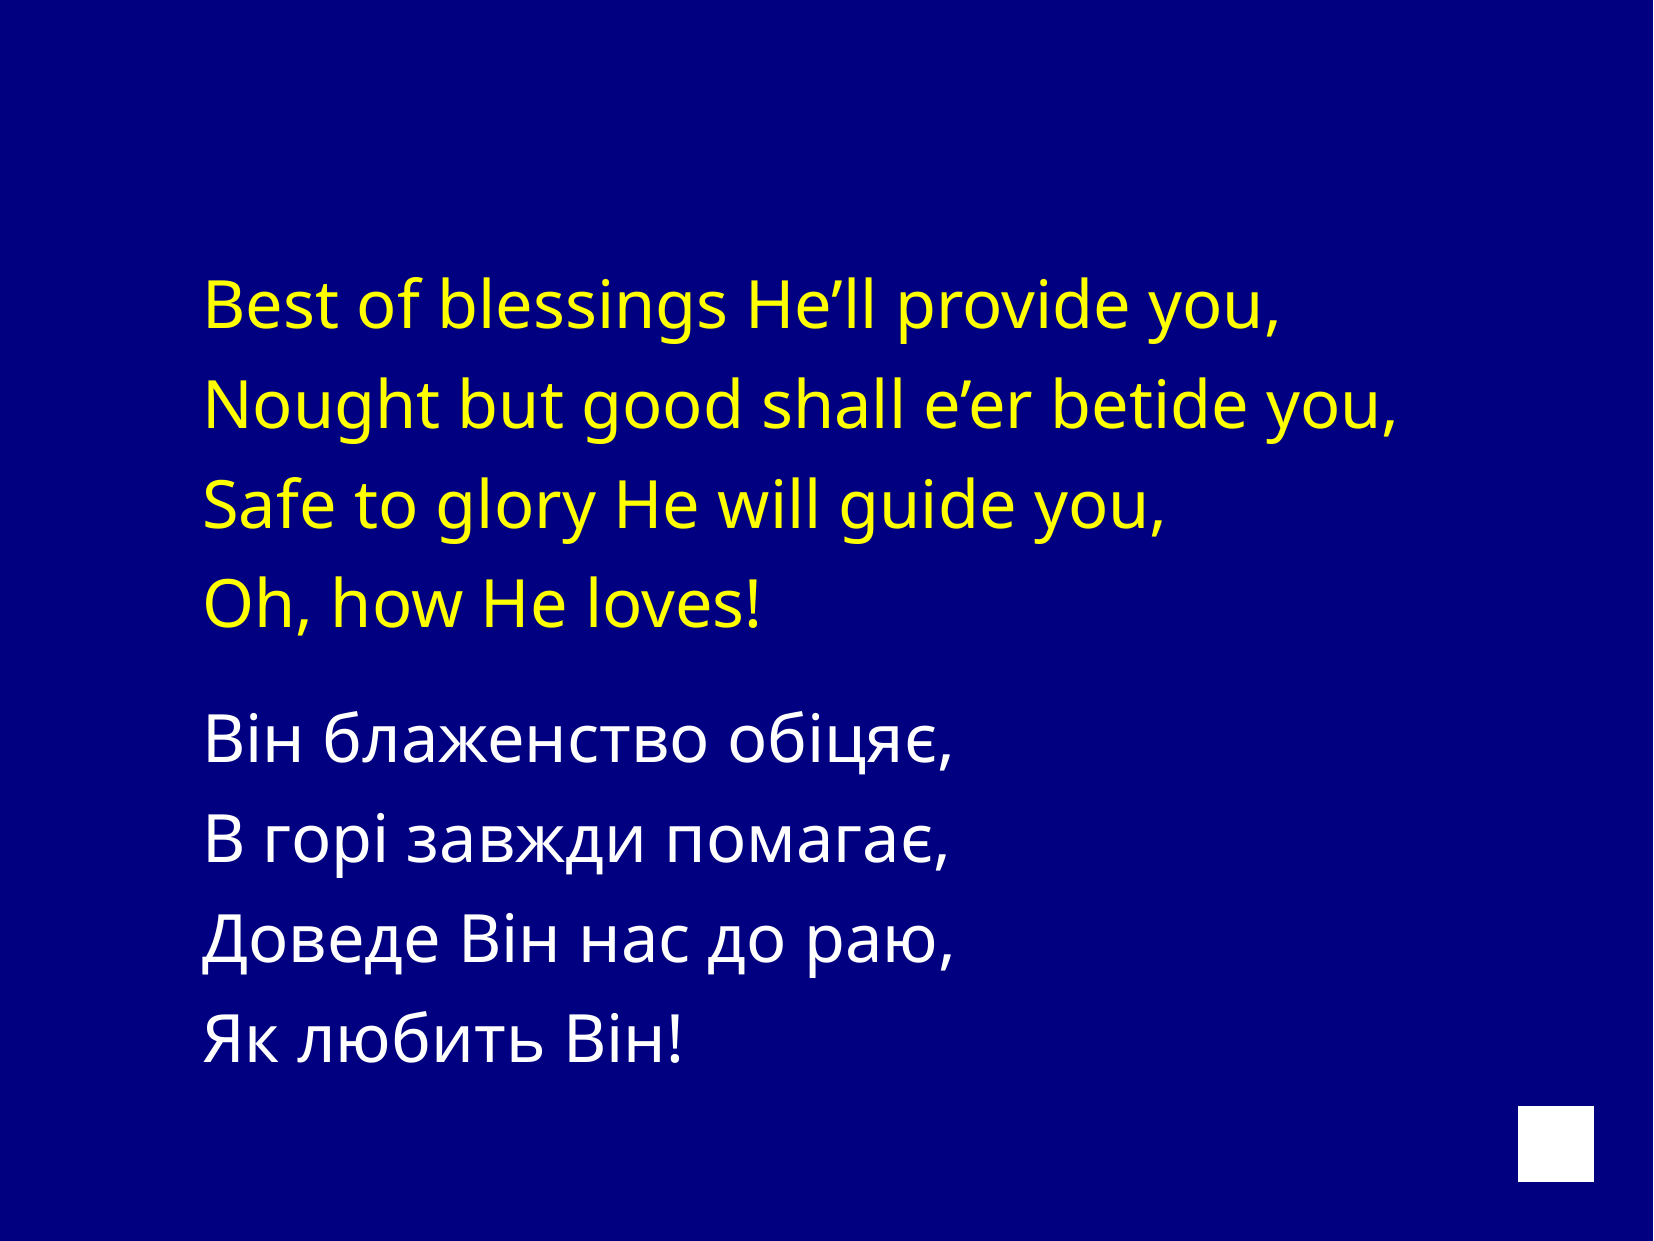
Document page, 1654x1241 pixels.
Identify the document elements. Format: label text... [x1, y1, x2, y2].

text_box Best of blessings He’ll provide you, Nought but good shall e’er betide you, Safe to glory He will guide you, Oh, how He loves! [75, 150, 1651, 638]
text_box [1518, 1106, 1594, 1182]
text_box Він блаженство обіцяє, В горі завжди помагає, Доведе Він нас до раю, Як любить Він! [75, 675, 1576, 1163]
